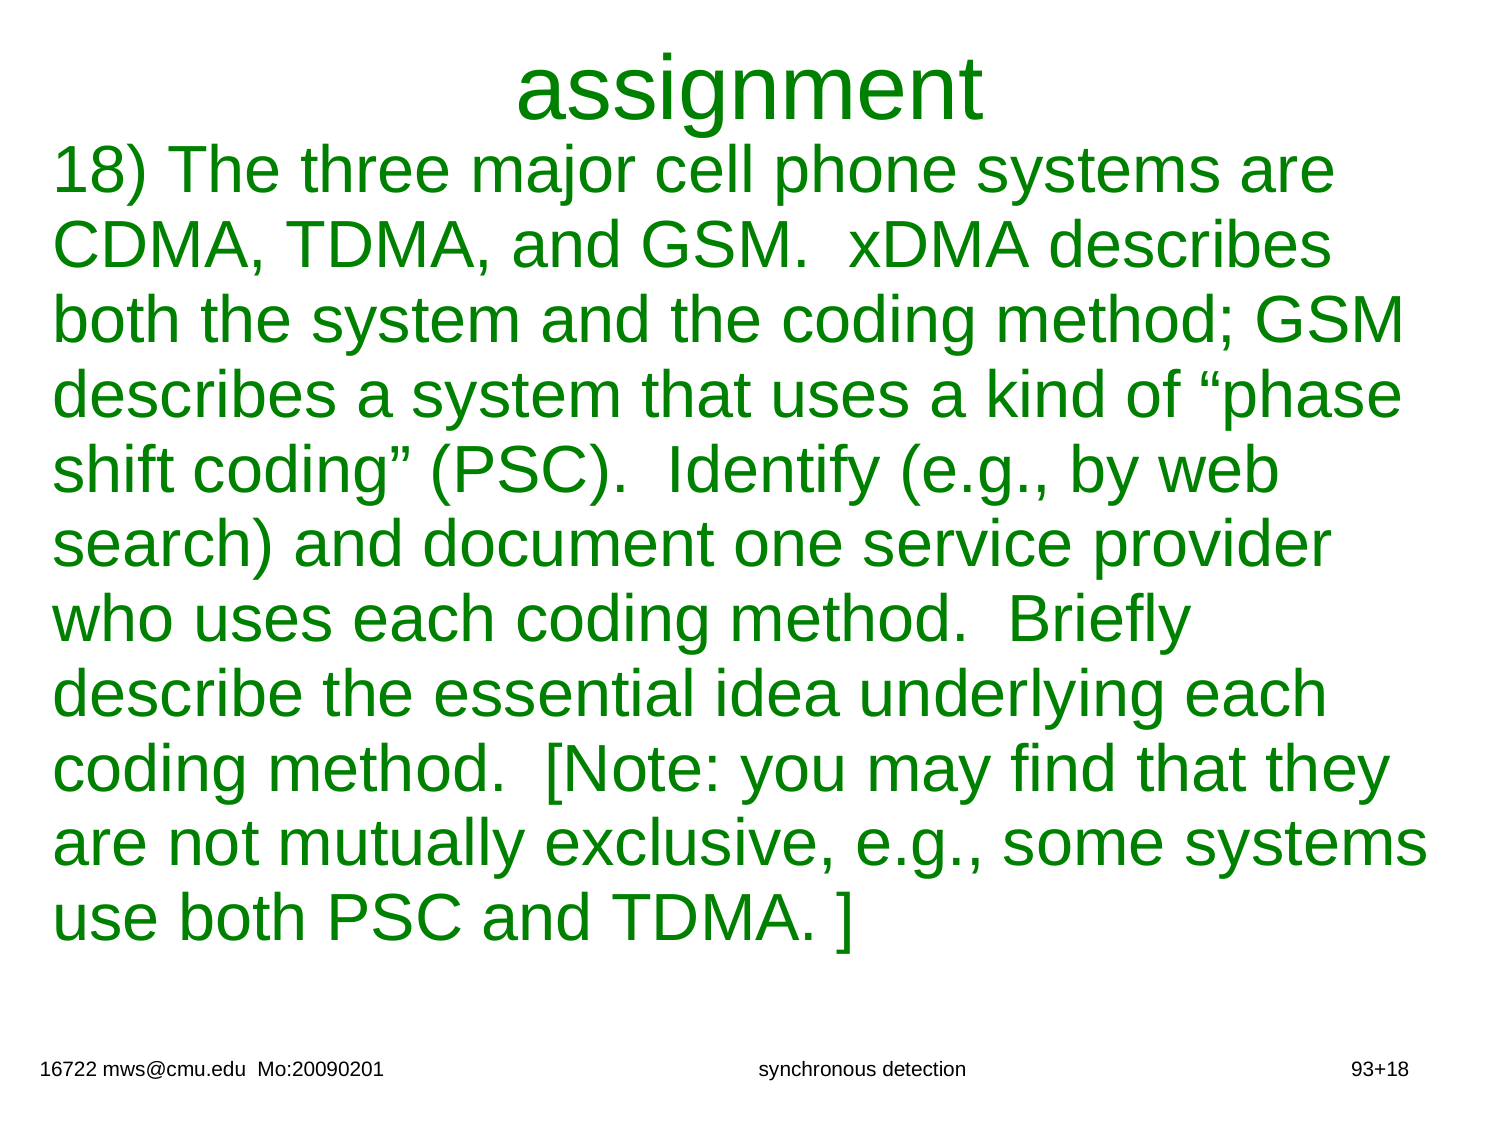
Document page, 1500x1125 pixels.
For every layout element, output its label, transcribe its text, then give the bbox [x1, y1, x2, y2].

list 18) The three major cell phone systems are CDMA, TDMA, and GSM. xDMA describes both the system and the coding method; GSM describes a system that uses a kind of “phase shift coding” (PSC). Identify (e.g., by web search) and document one service provider who uses each coding method. Briefly describe the essential idea underlying each coding method. [Note: you may find that they are not mutually exclusive, e.g., some systems use both PSC and TDMA. ] [37, 125, 1463, 1013]
title assignment [112, 28, 1388, 125]
